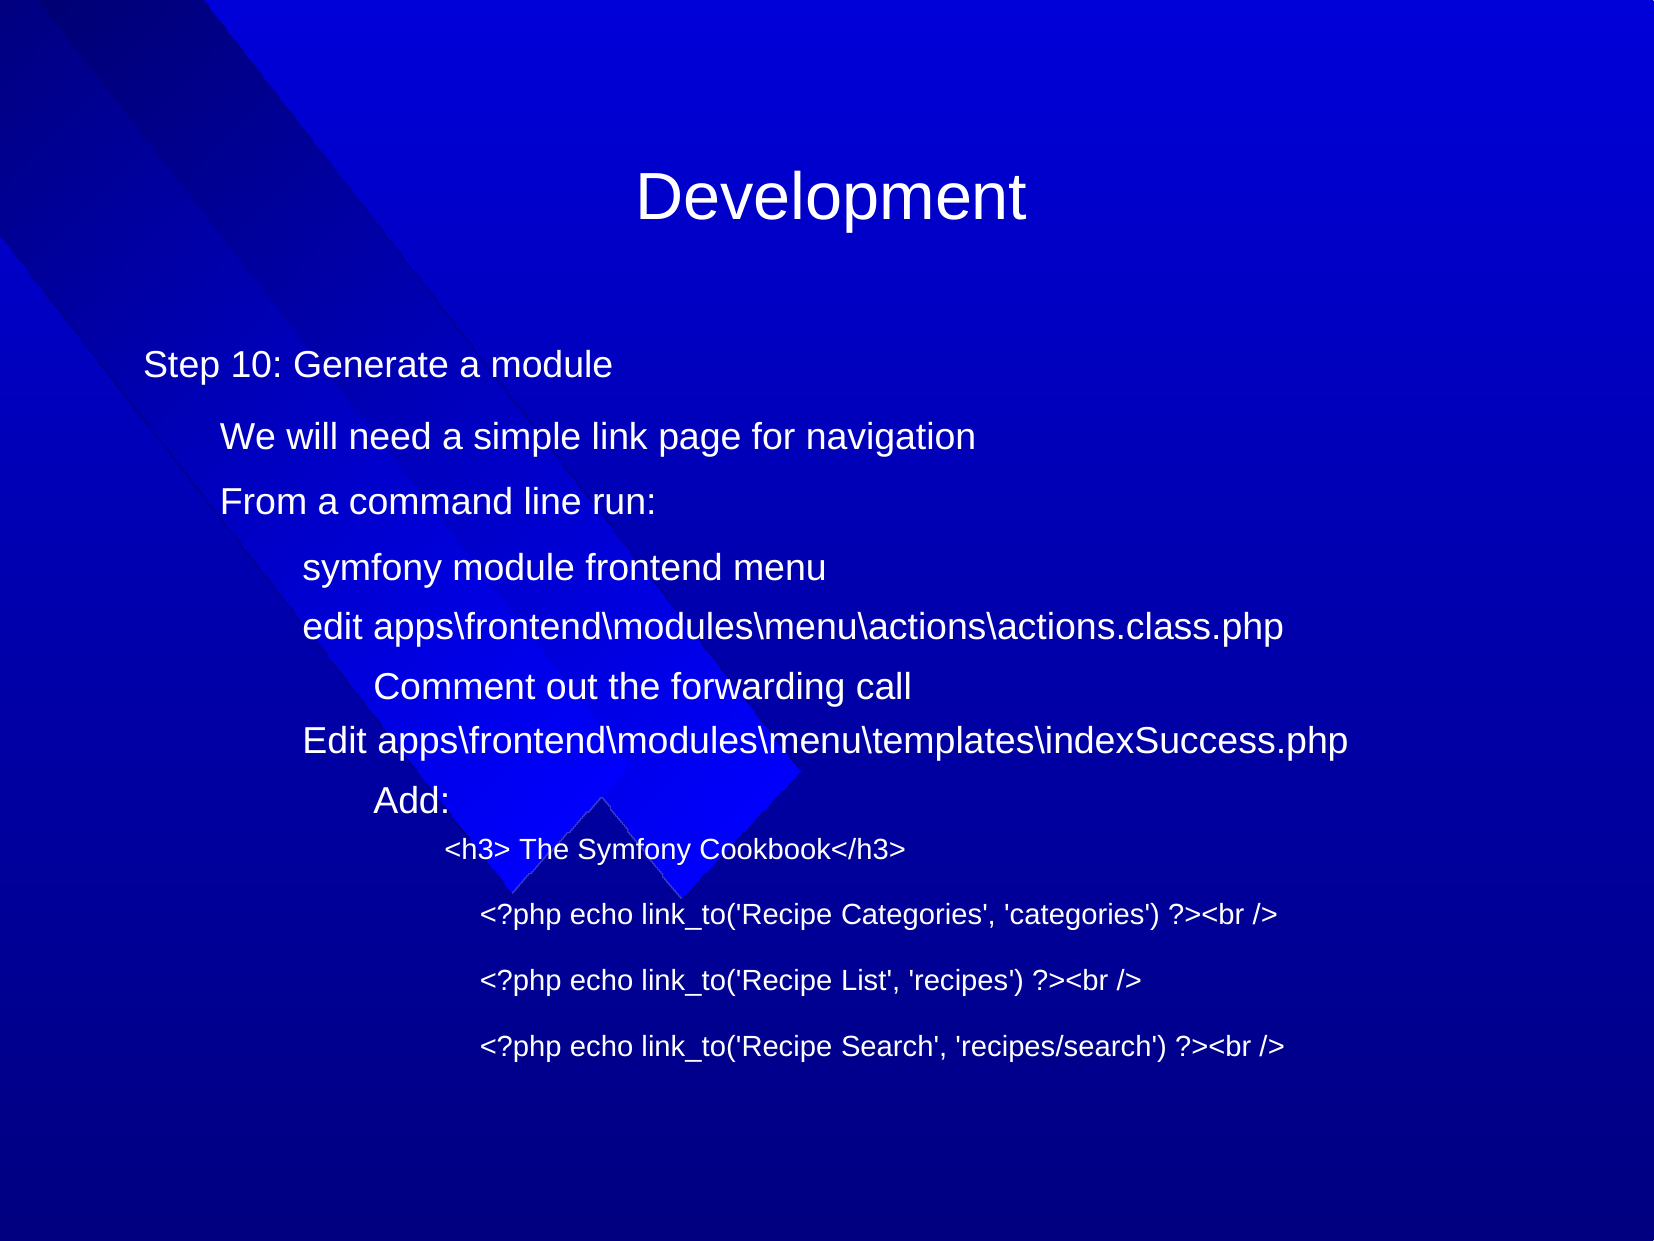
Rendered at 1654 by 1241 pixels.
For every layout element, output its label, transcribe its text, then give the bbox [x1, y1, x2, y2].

list Step 10: Generate a module We will need a simple link page for navigation From a command line run: symfony module frontend menu edit apps\frontend\modules\menu\actions\actions.class.php Comment out the forwarding call Edit apps\frontend\modules\menu\templates\indexSuccess.php Add: <h3> The Symfony Cookbook</h3> <?php echo link_to('Recipe Categories', 'categories') ?><br /> <?php echo link_to('Recipe List', 'recipes') ?><br /> <?php echo link_to('Recipe Search', 'recipes/search') ?><br /> [125, 343, 1538, 1126]
title Development [125, 92, 1538, 301]
